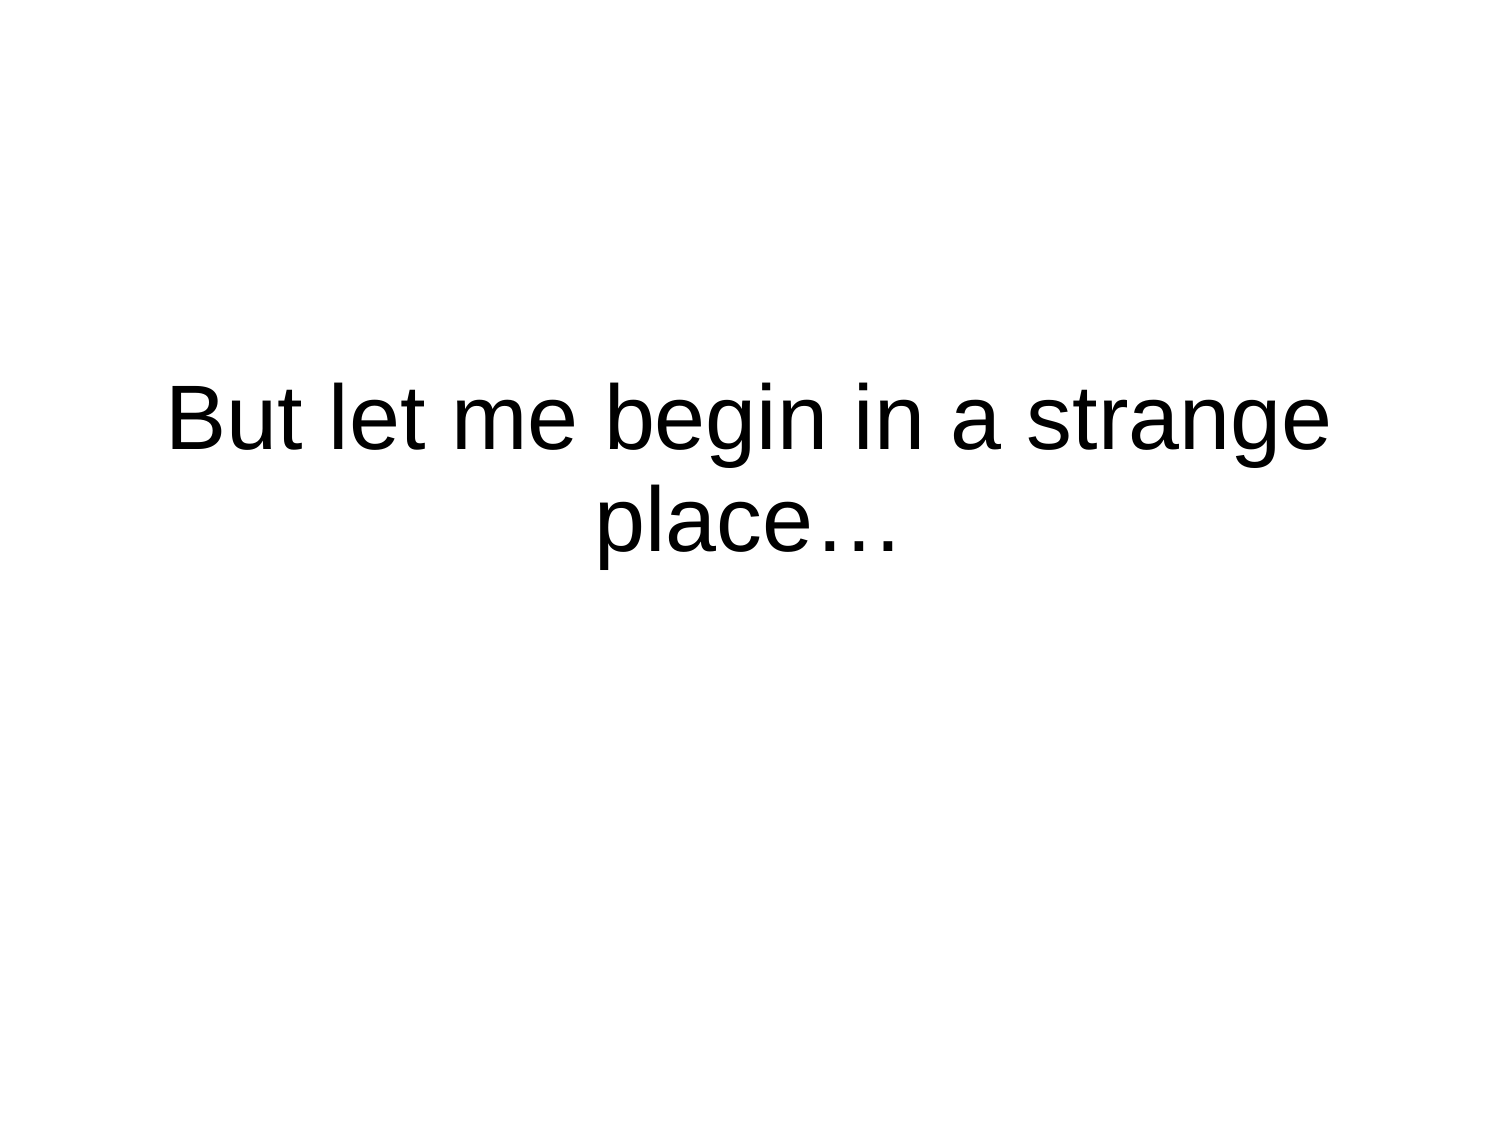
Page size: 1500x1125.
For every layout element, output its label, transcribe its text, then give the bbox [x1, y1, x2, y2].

title But let me begin in a strange place… [112, 358, 1388, 579]
